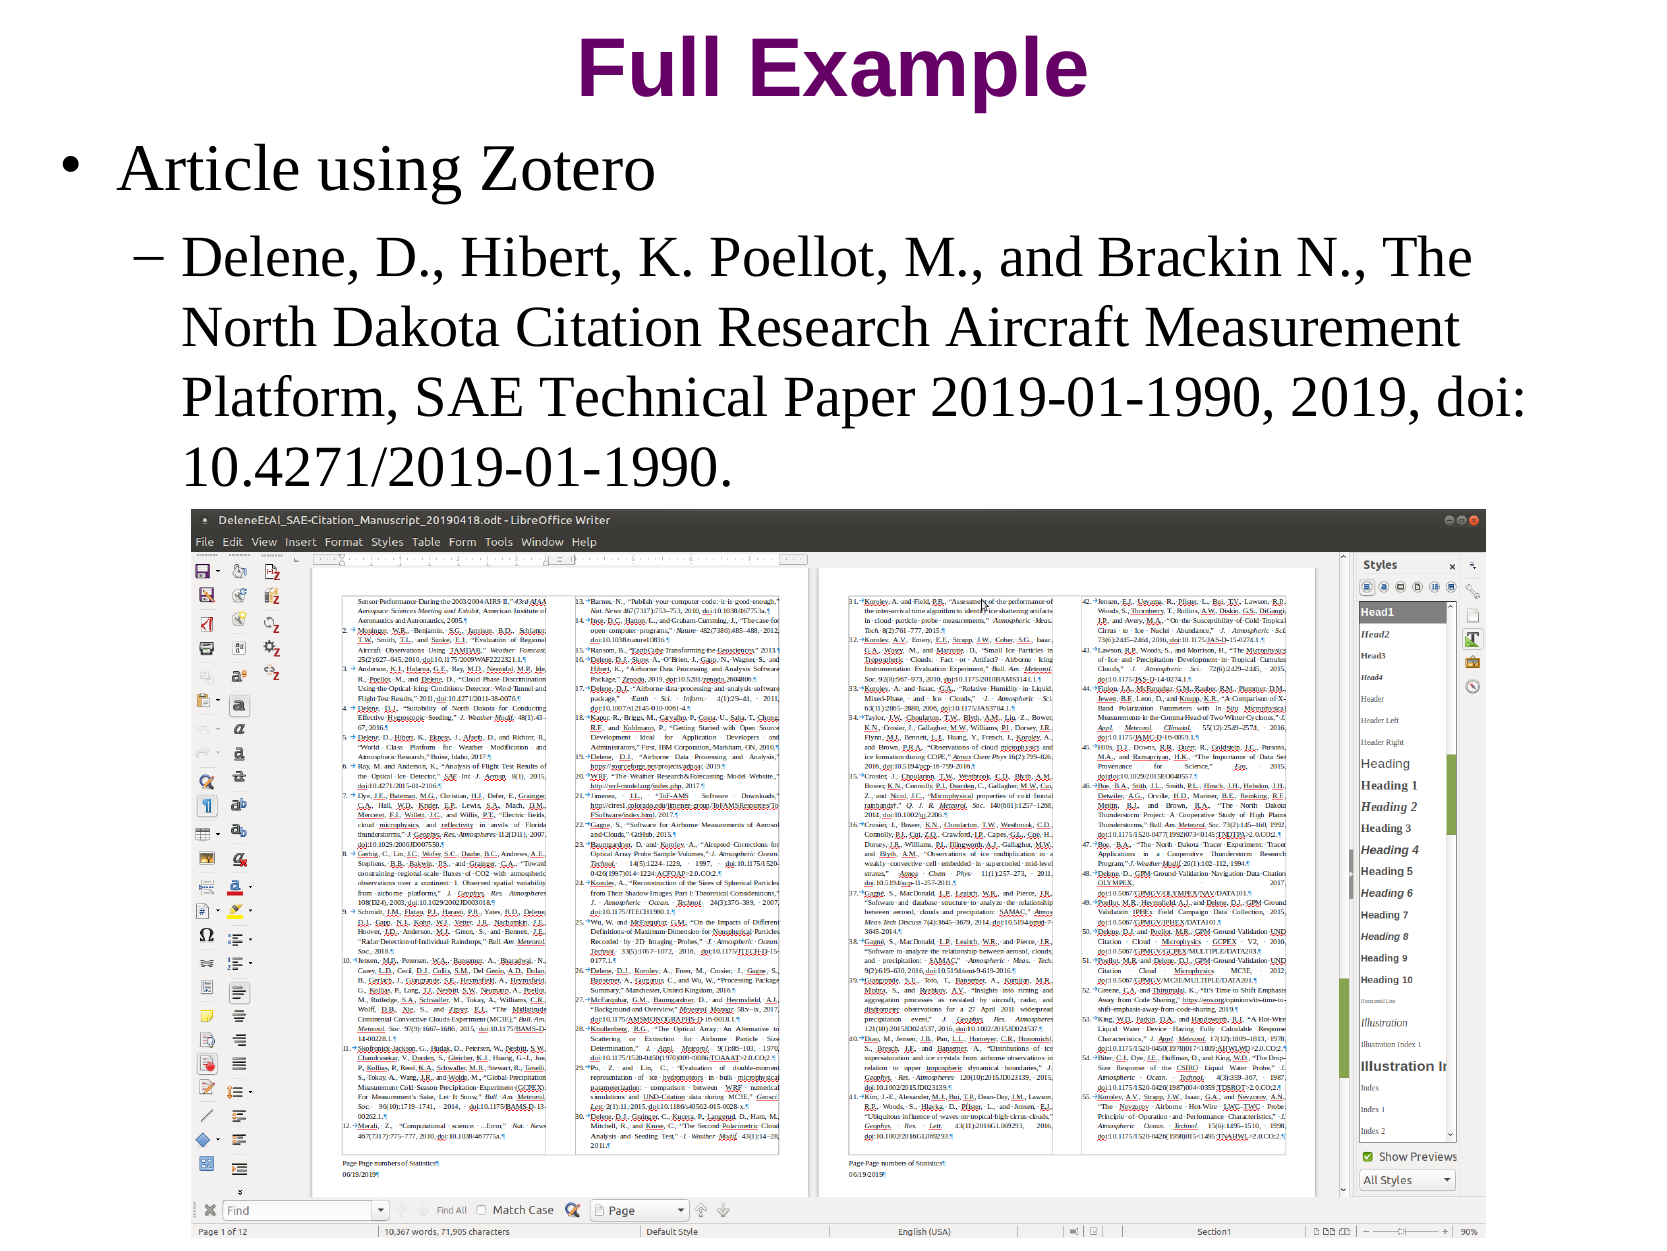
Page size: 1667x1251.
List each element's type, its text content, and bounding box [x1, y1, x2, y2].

title Full Example [0, 5, 1667, 121]
list Article using Zotero Delene, D., Hibert, K. Poellot, M., and Brackin N., The North Dakota Citation Research Aircraft Measurement Platform, SAE Technical Paper 2019-01-1990, 2019, doi: 10.4271/2019-01-1990. [45, 116, 1636, 1202]
picture [191, 509, 1486, 1238]
